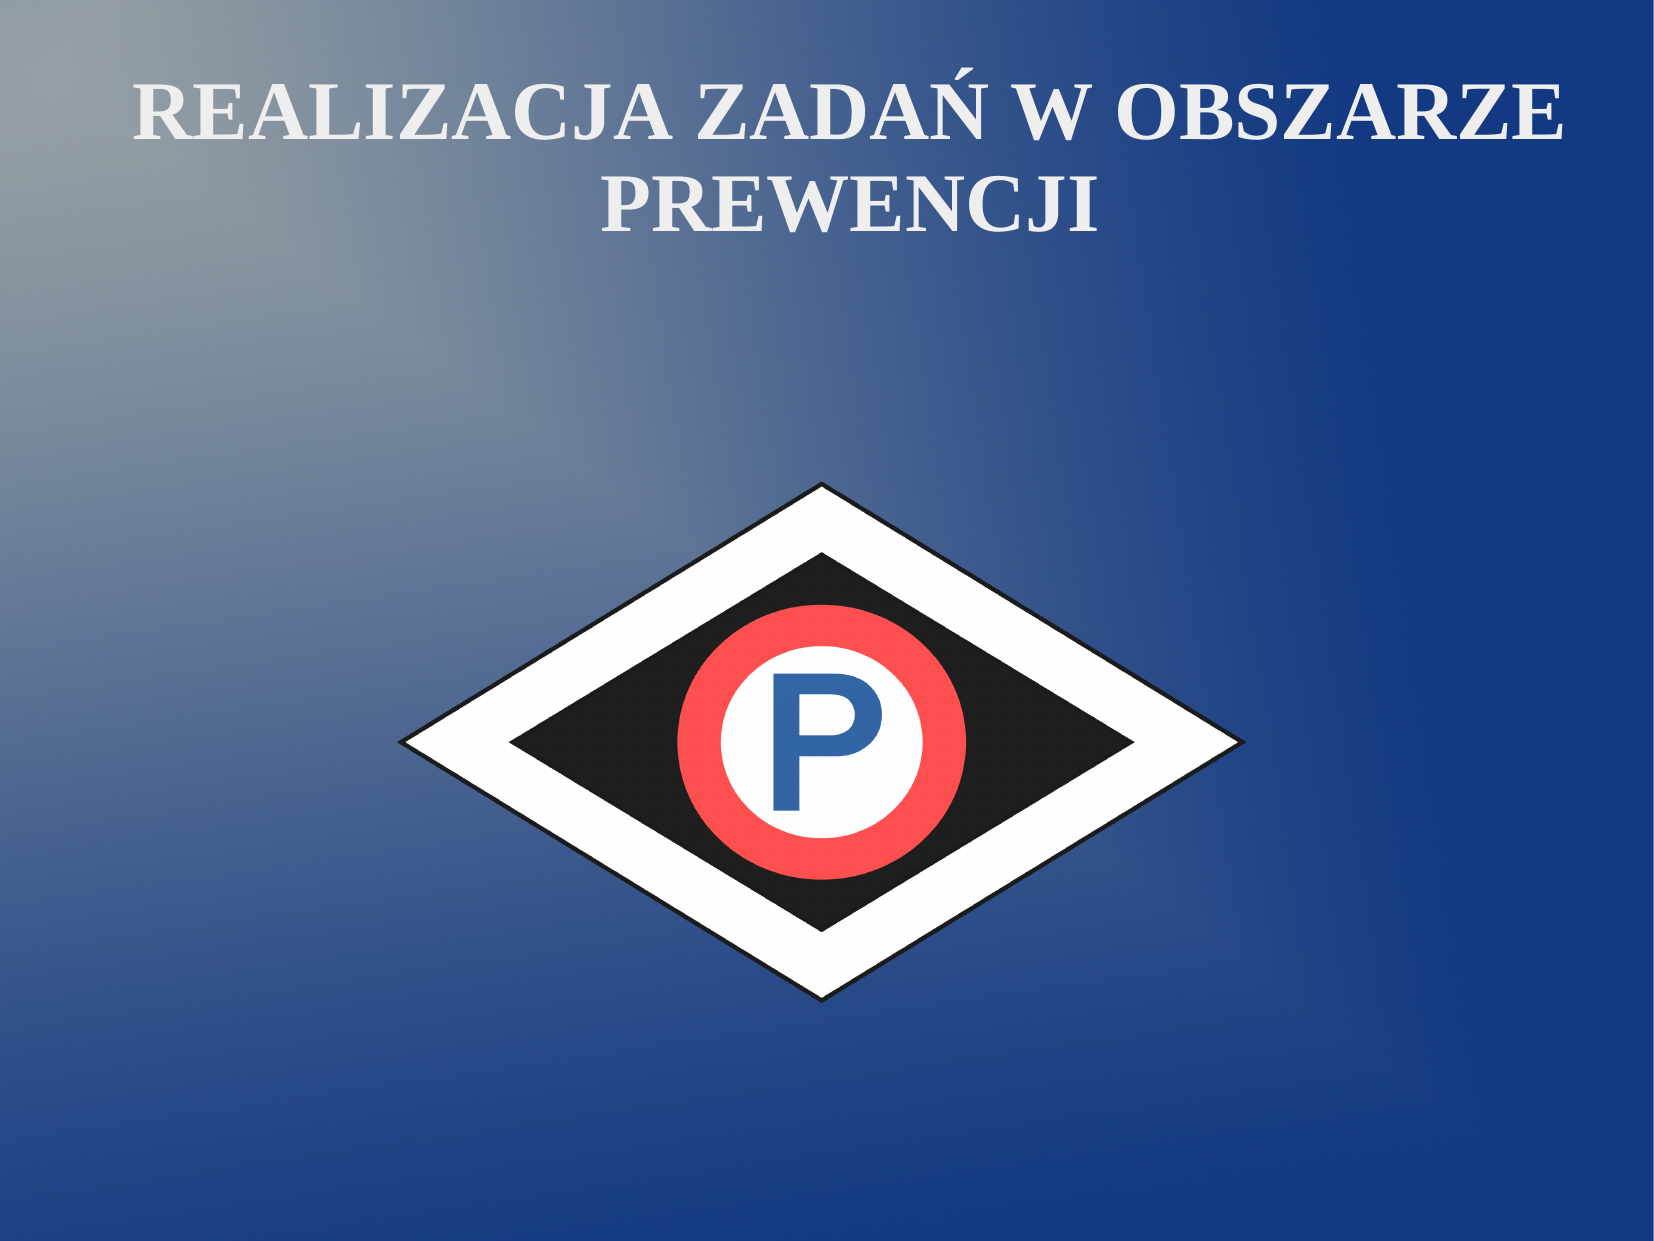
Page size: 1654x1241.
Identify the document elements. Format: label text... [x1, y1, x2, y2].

title REALIZACJA ZADAŃ W OBSZARZE PREWENCJI [106, 0, 1595, 319]
picture [0, 0, 1654, 1241]
list [94, 295, 1583, 764]
